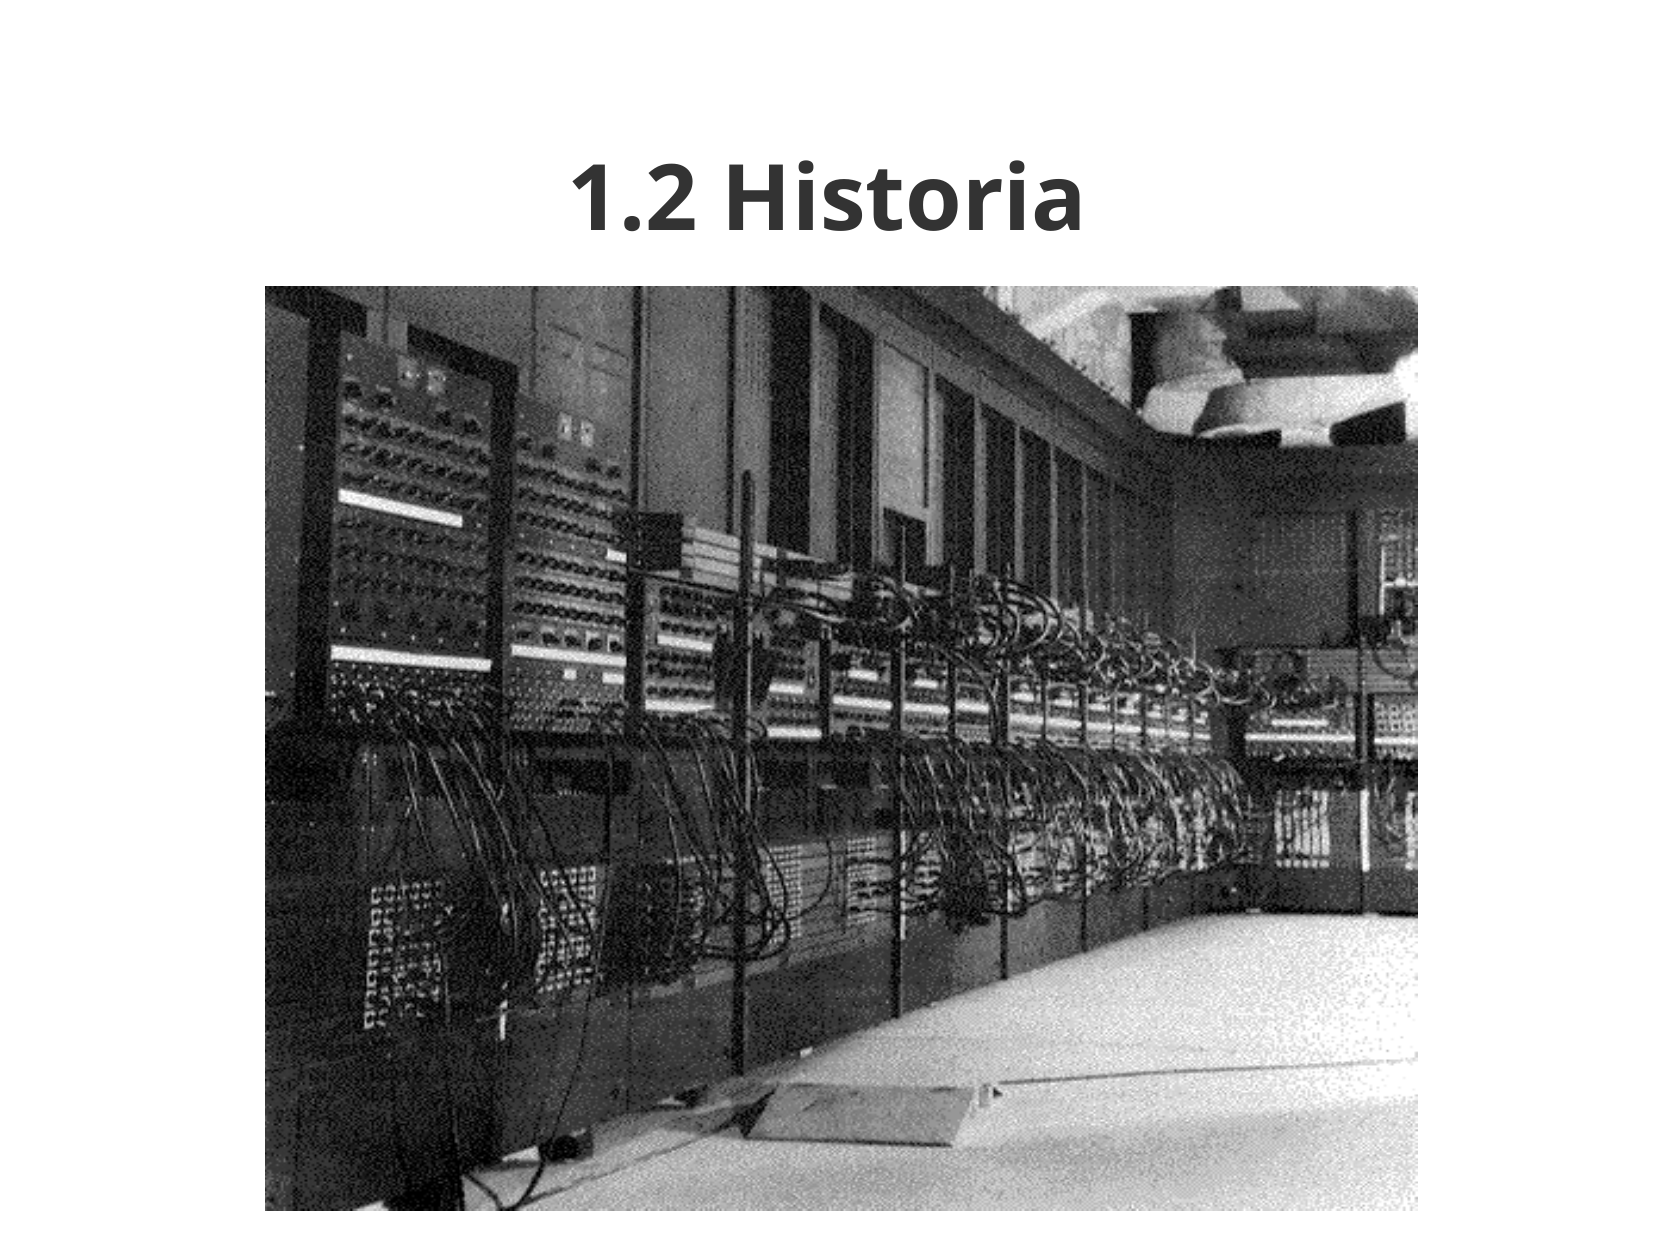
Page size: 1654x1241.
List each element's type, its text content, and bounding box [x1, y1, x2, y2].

picture [265, 286, 1418, 1211]
title 1.2 Historia [121, 91, 1534, 299]
